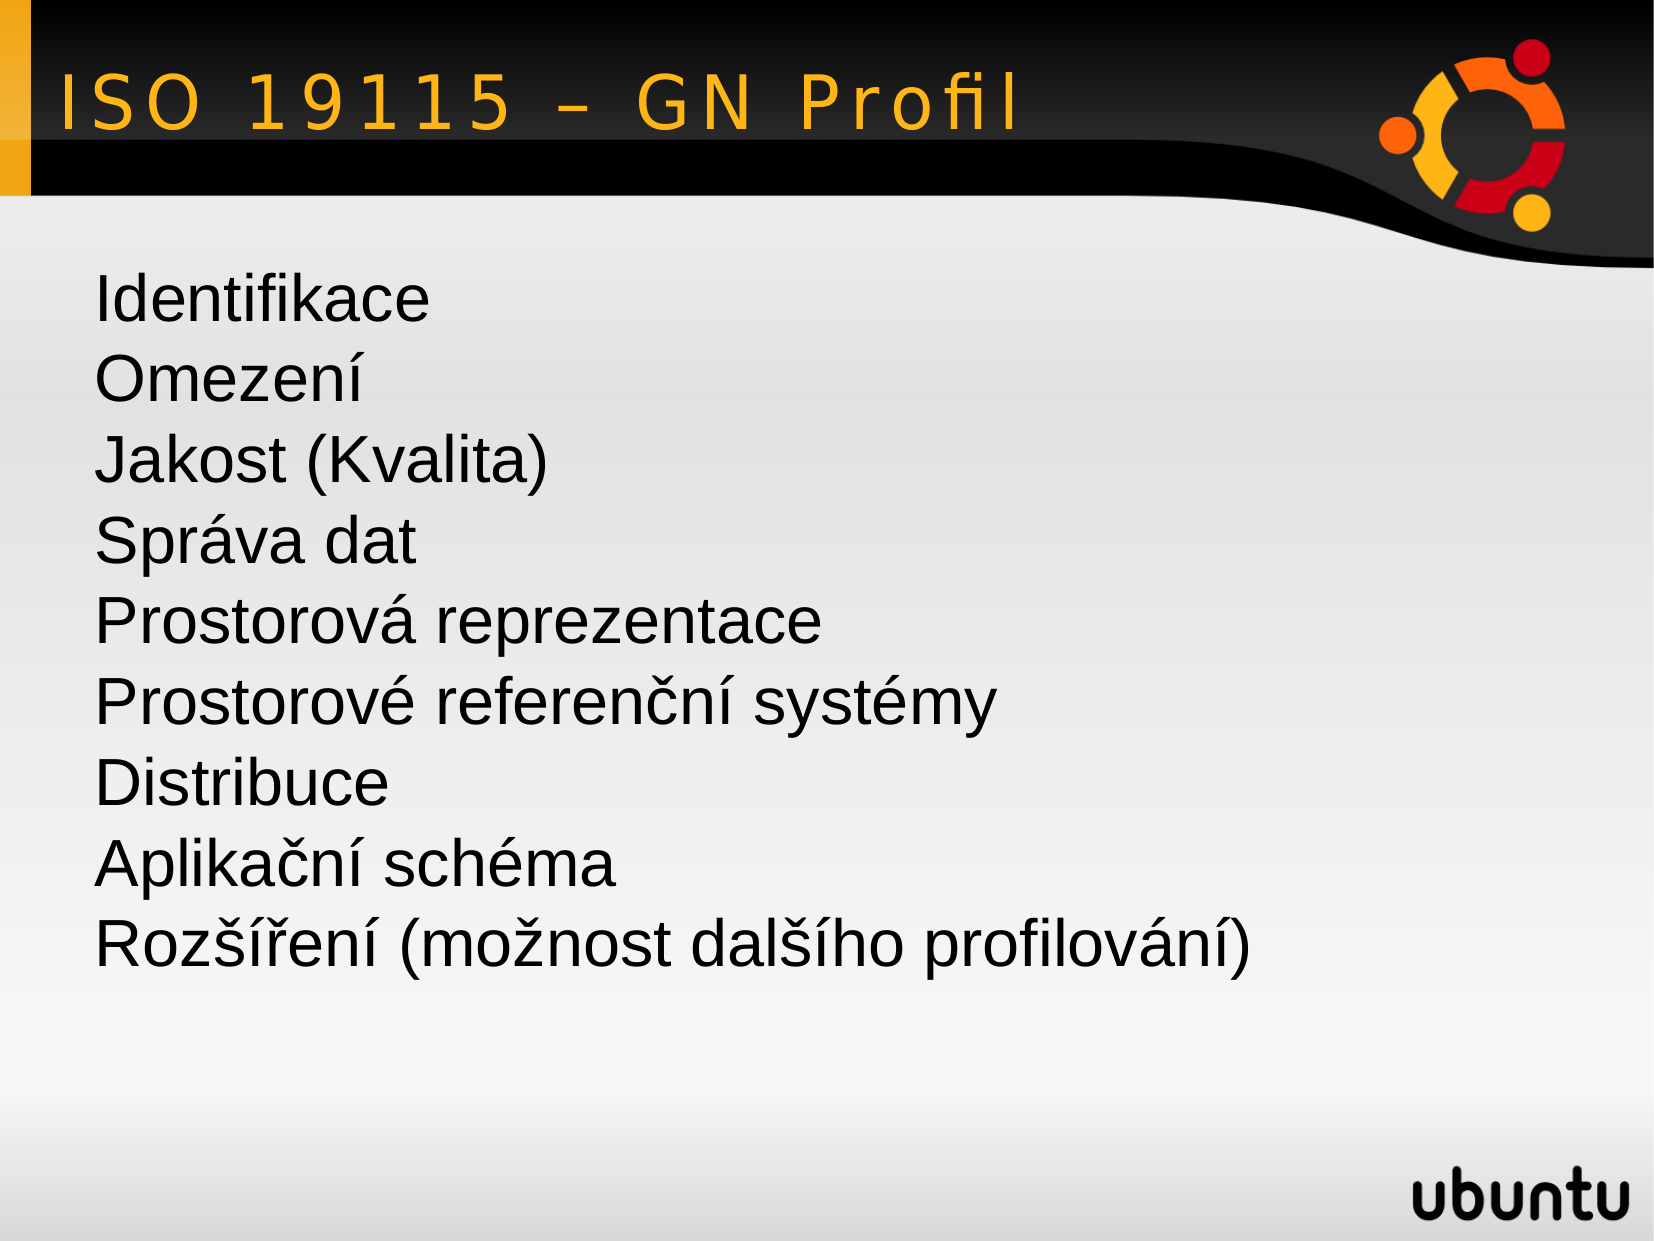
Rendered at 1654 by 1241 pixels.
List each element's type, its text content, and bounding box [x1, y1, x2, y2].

title ISO 19115 – GN Profil [59, 29, 1270, 178]
list Identifikace Omezení Jakost (Kvalita) Správa dat Prostorová reprezentace Prostorové referenční systémy Distribuce Aplikační schéma Rozšíření (možnost dalšího profilování) [76, 260, 1565, 1202]
picture [0, 0, 1654, 1241]
